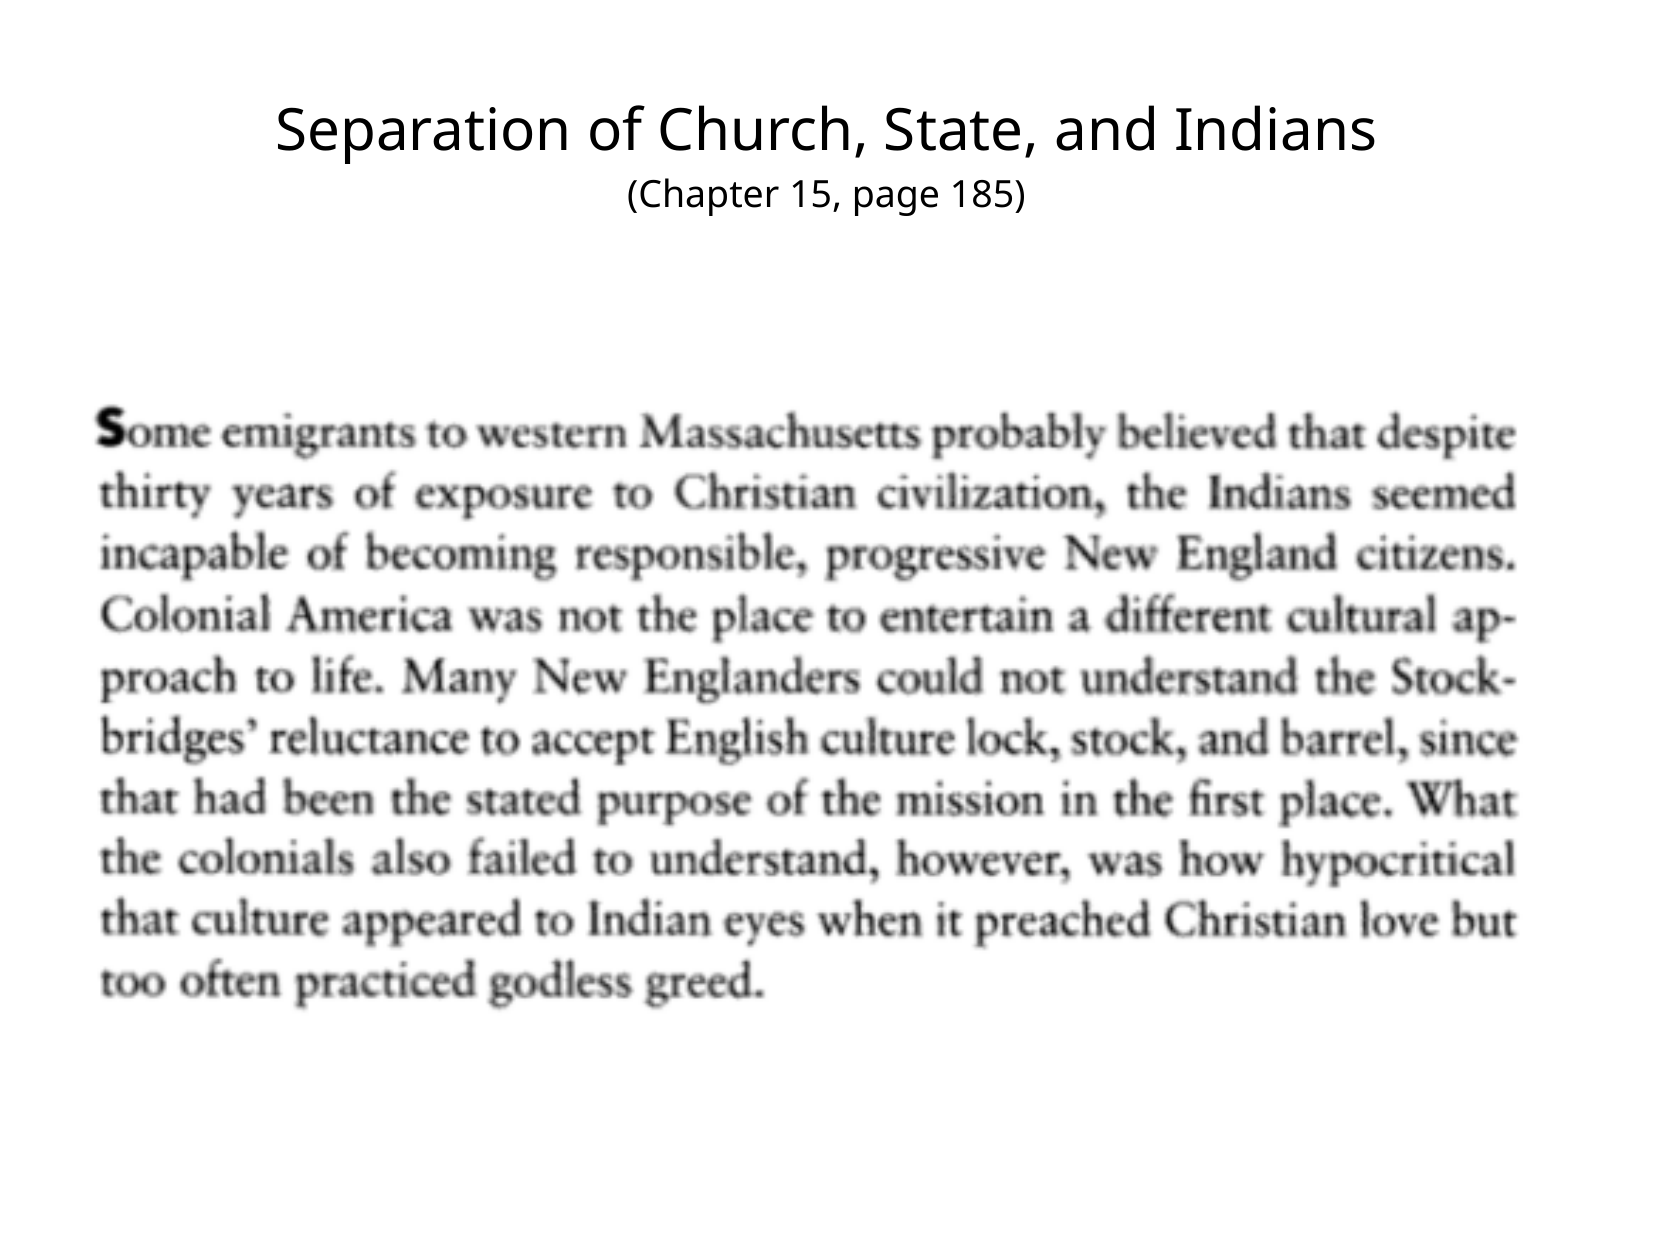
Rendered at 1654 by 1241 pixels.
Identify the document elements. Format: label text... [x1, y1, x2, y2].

picture [82, 383, 1571, 1016]
title Separation of Church, State, and Indians (Chapter 15, page 185) [82, 49, 1571, 257]
